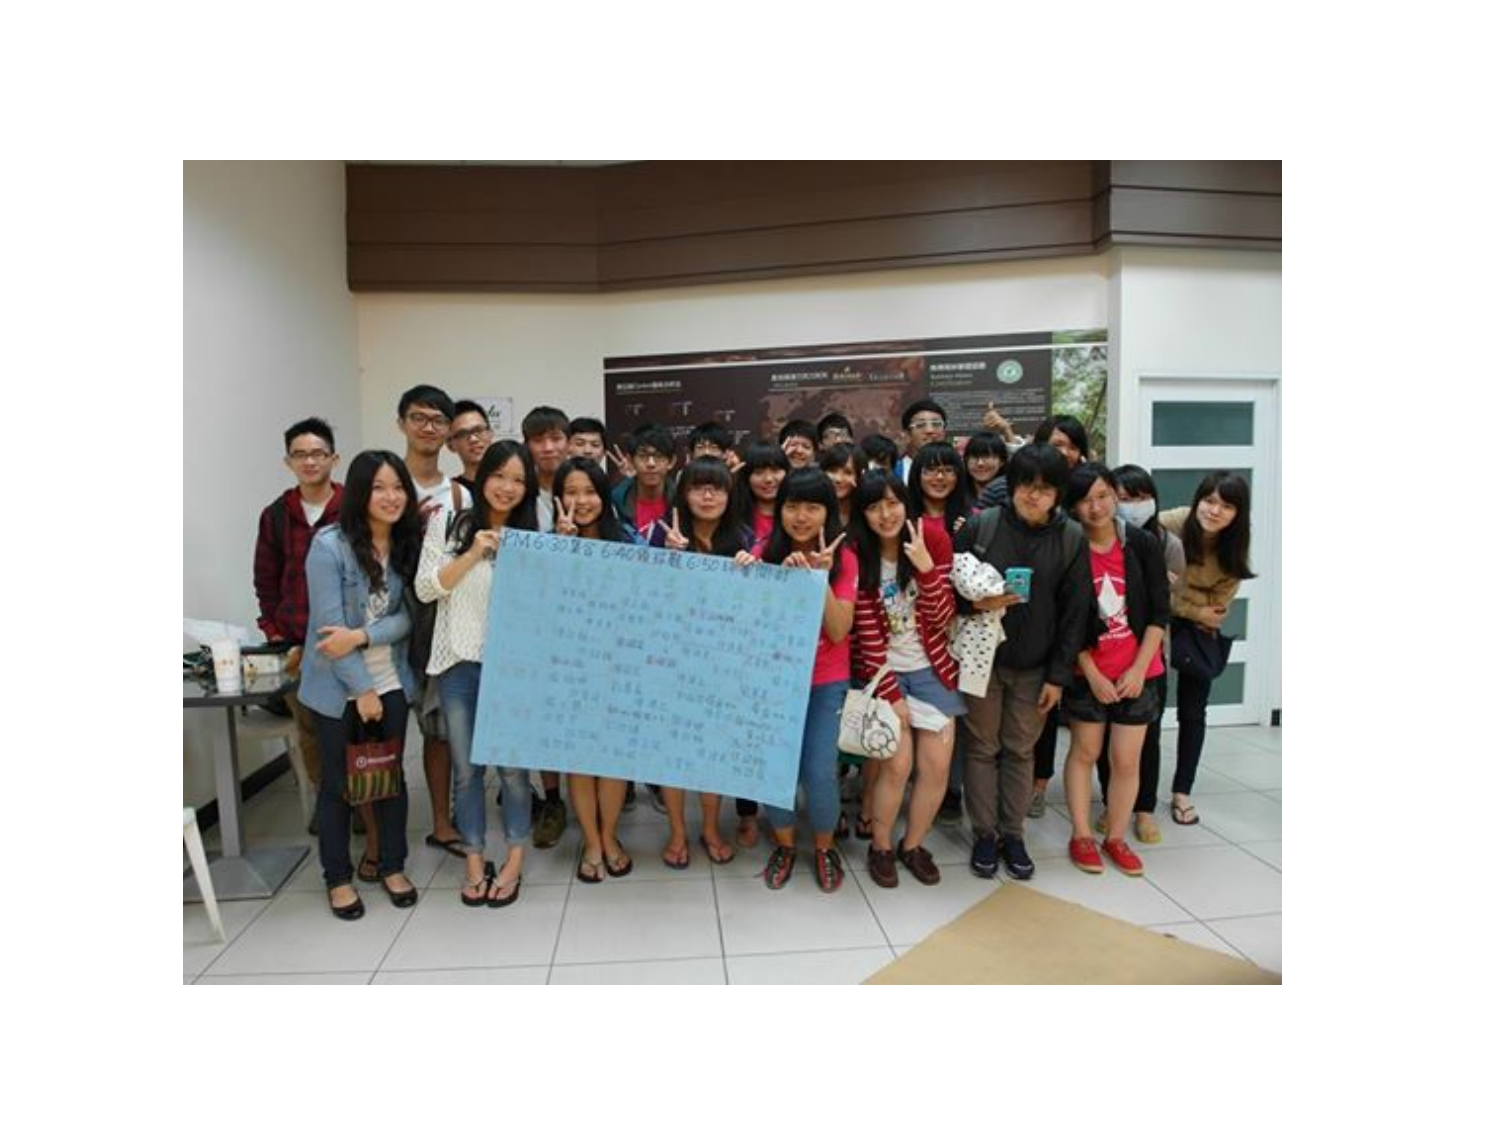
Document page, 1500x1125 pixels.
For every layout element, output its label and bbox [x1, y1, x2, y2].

picture [183, 160, 1282, 985]
